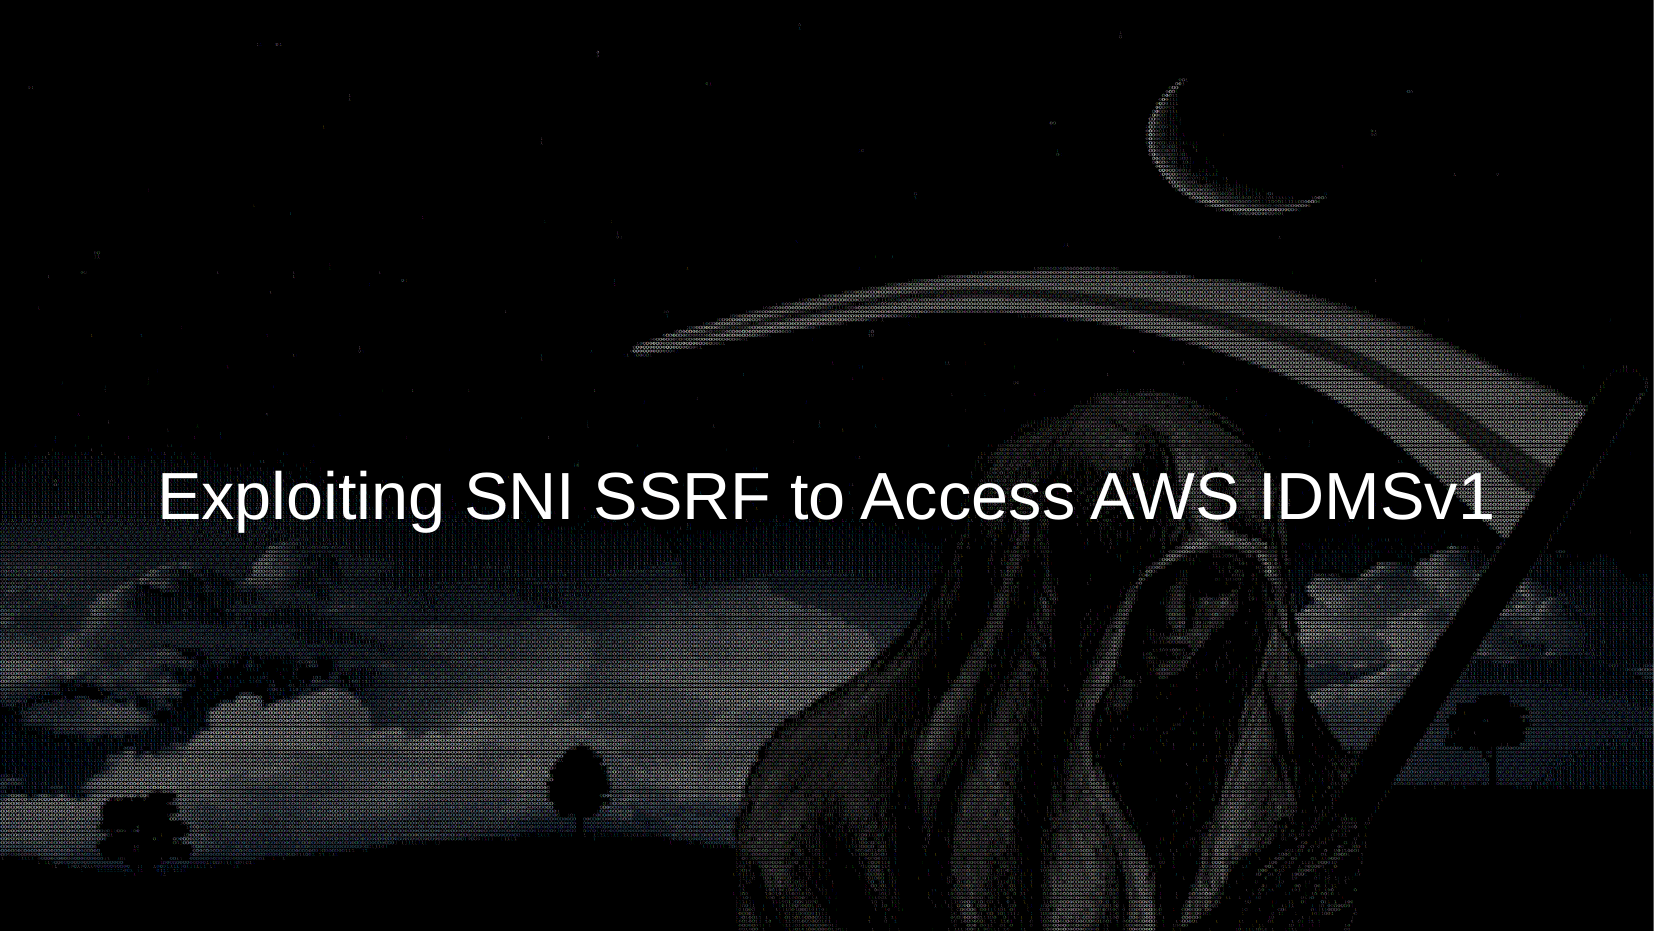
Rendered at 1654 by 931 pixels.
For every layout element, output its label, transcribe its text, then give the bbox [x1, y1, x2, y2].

picture [0, 0, 1654, 931]
subtitle Exploiting SNI SSRF to Access AWS IDMSv1 [82, 165, 1571, 827]
